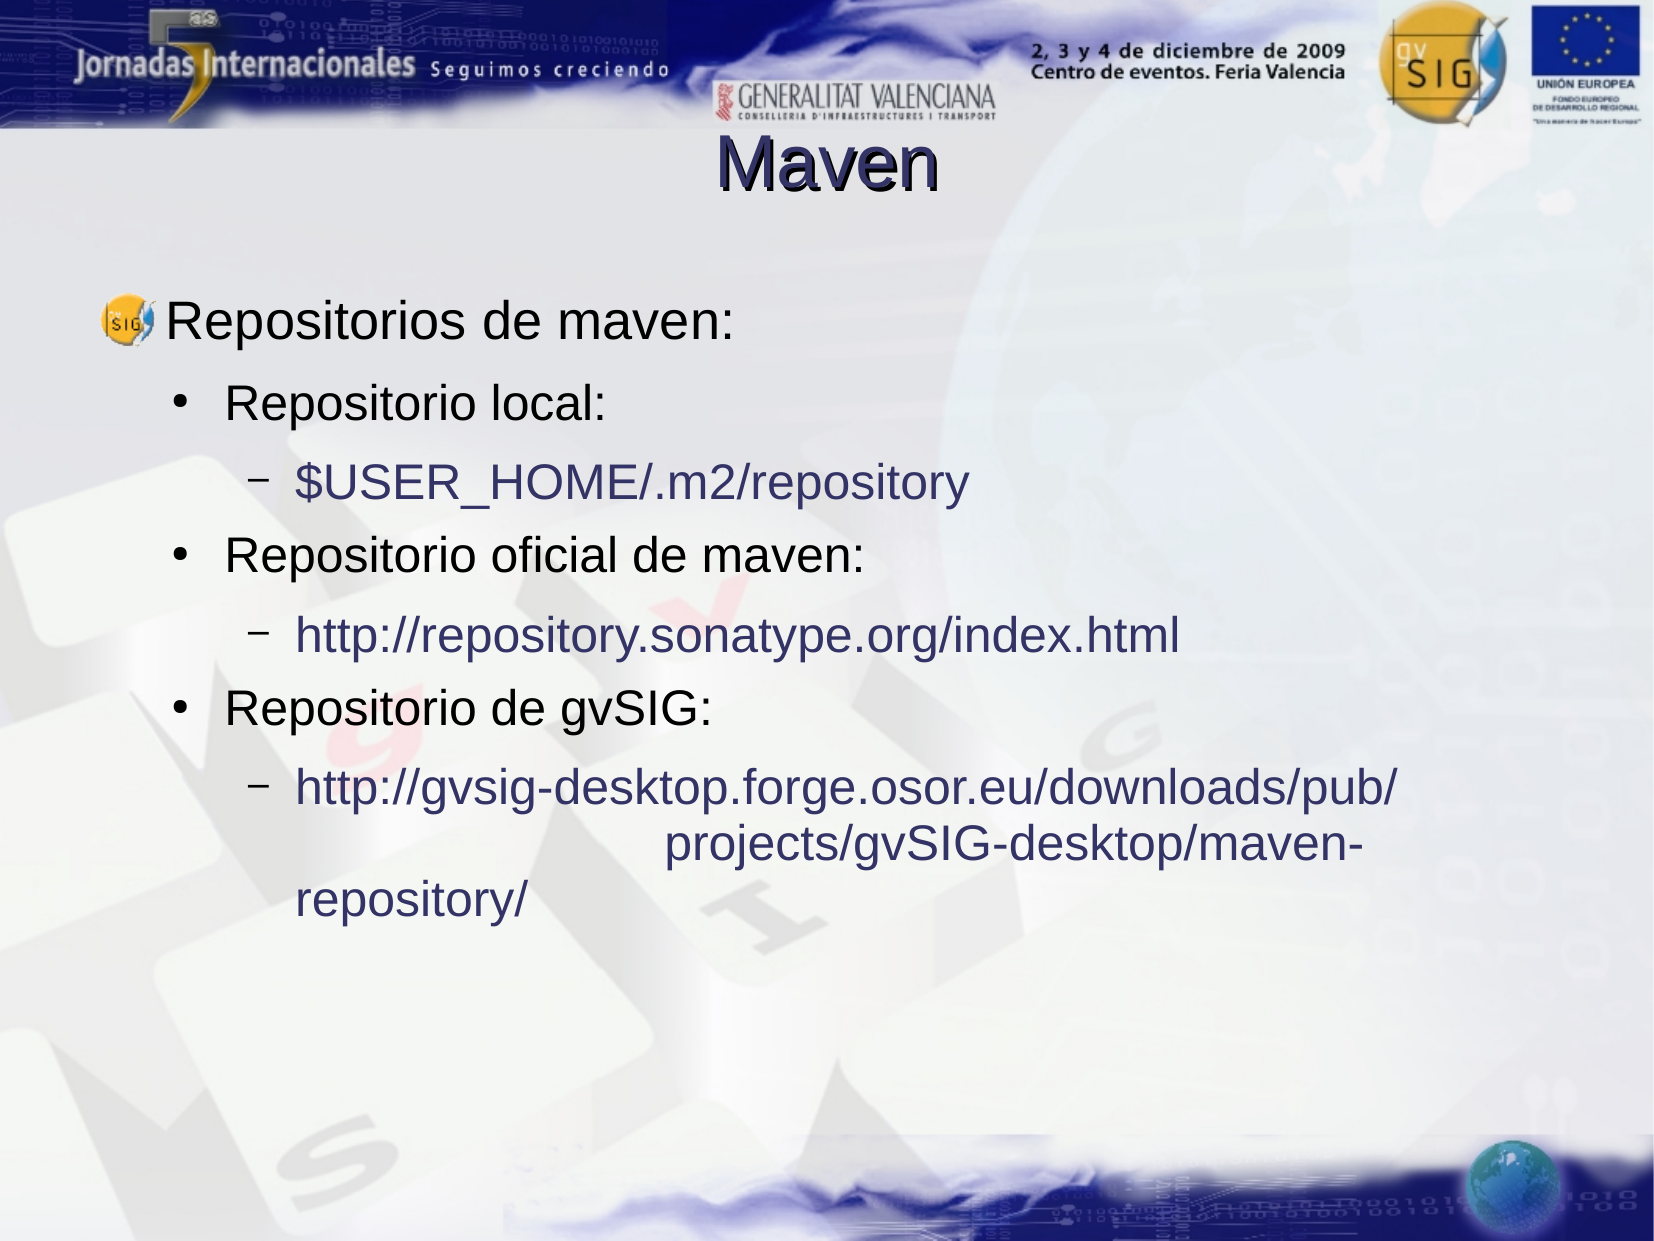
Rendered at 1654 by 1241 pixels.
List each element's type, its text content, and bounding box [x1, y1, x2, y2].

list Repositorios de maven: Repositorio local: $USER_HOME/.m2/repository Repositorio oficial de maven: http://repository.sonatype.org/index.html Repositorio de gvSIG: http://gvsig-desktop.forge.osor.eu/downloads/pub/ projects/gvSIG-desktop/maven-repository/ [82, 290, 1571, 1109]
picture [0, 0, 1654, 1241]
title Maven [82, 47, 1571, 258]
